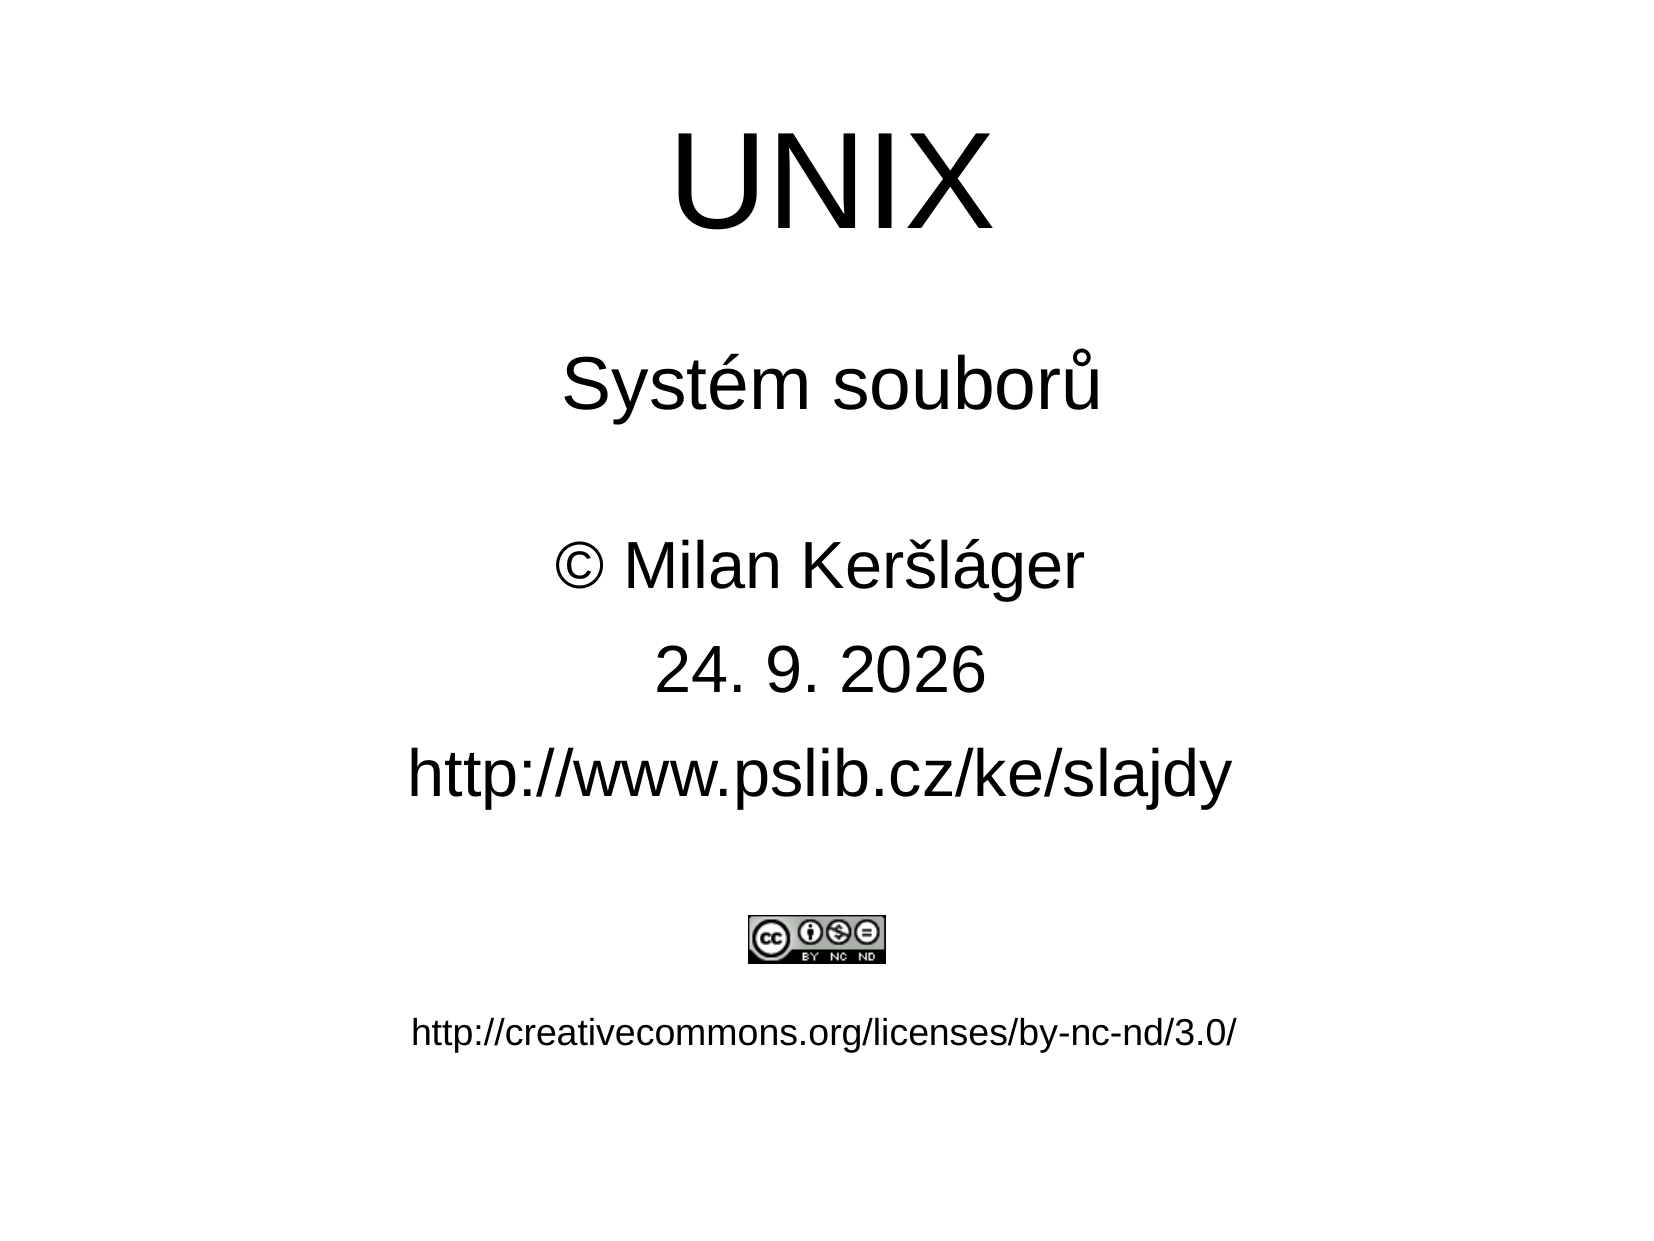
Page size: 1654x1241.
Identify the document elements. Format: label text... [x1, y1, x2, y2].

text_box http://creativecommons.org/licenses/by-nc-nd/3.0/ [337, 1003, 1312, 1061]
picture [748, 915, 886, 964]
title UNIX Systém souborů [88, 50, 1577, 479]
list © Milan Keršláger 23.4.2010 http://www.pslib.cz/ke/slajdy [76, 527, 1565, 916]
